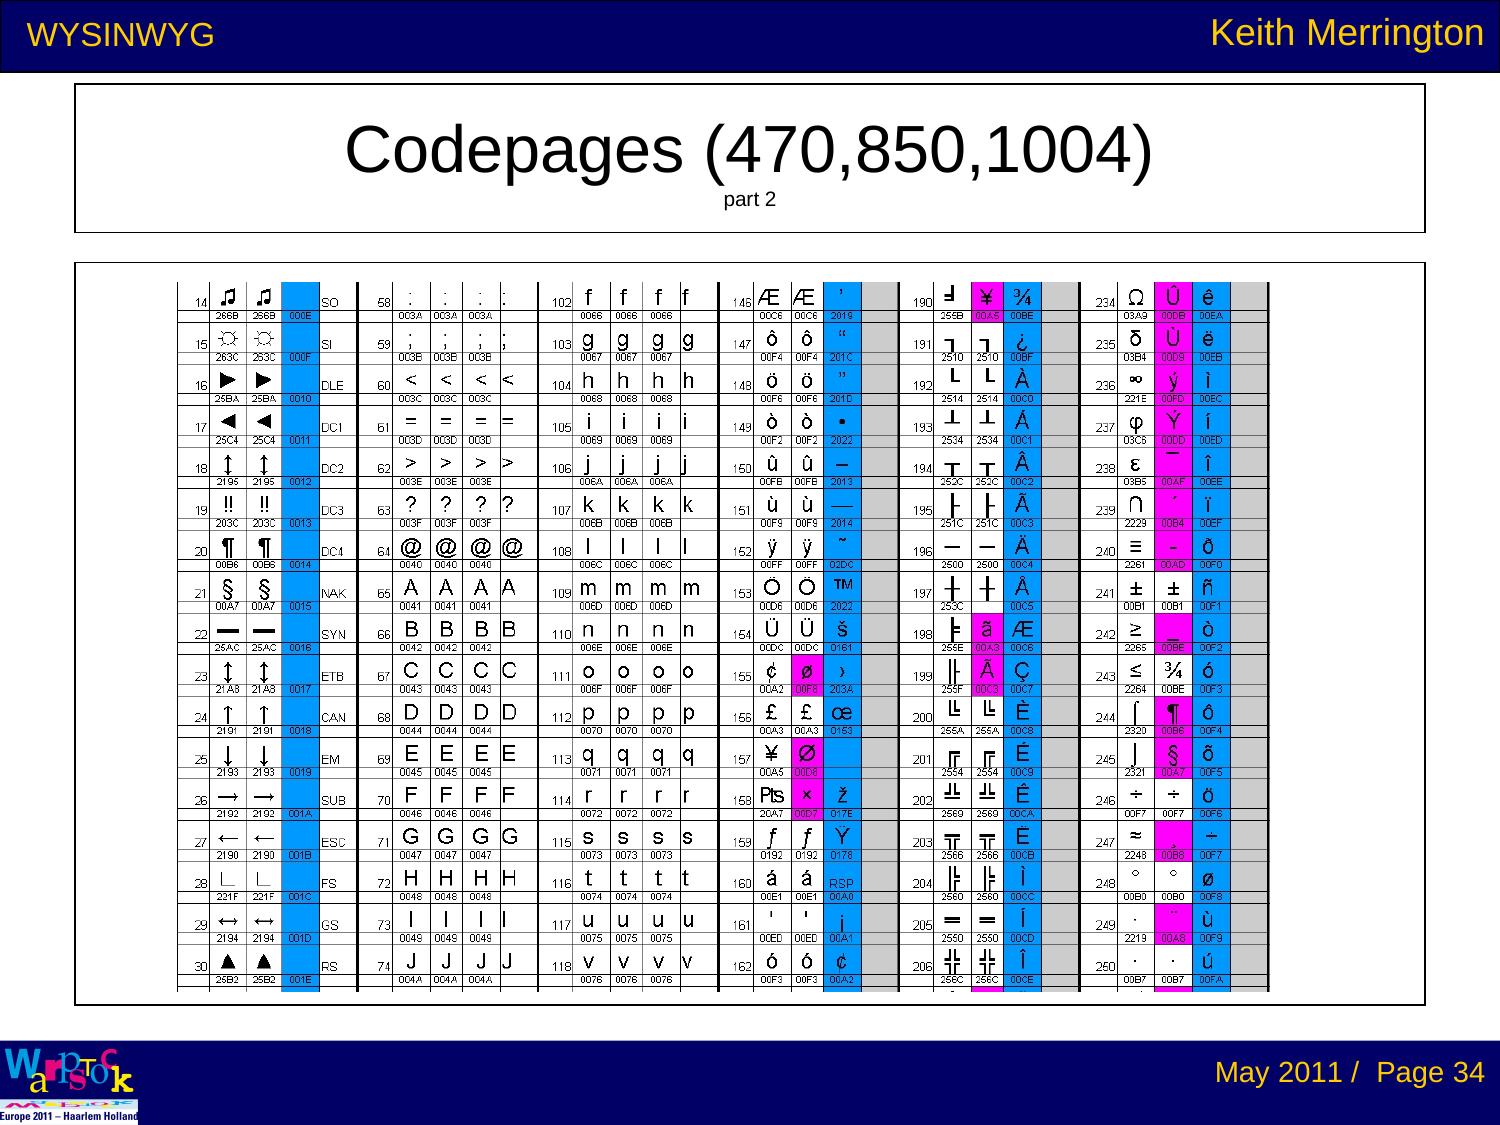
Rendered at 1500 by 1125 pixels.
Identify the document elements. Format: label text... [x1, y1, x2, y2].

list [75, 262, 1426, 1006]
picture [177, 282, 1270, 992]
picture [0, 1042, 138, 1125]
title Codepages (470,850,1004) part 2 [75, 84, 1426, 233]
